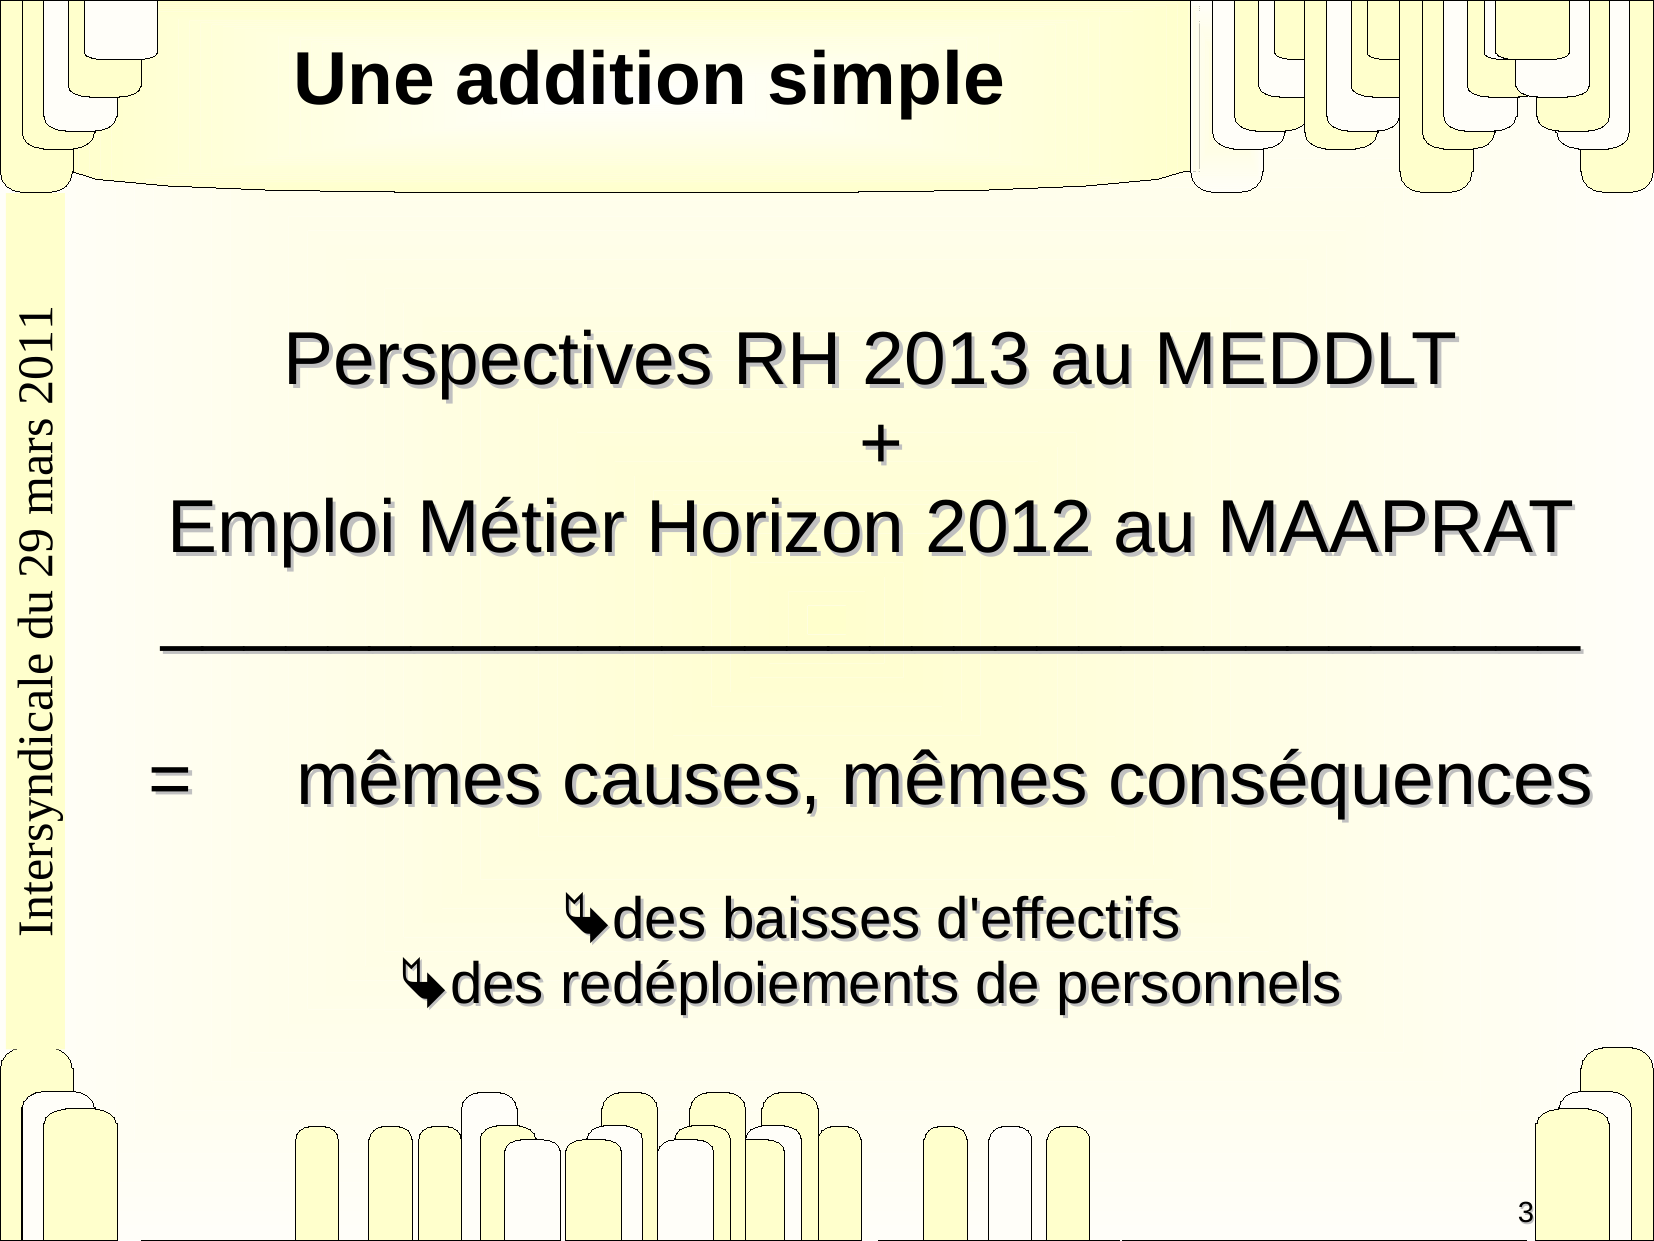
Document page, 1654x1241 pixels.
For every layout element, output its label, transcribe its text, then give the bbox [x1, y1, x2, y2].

title Perspectives RH 2013 au MEDDLT + Emploi Métier Horizon 2012 au MAAPRAT __________________________________ = mêmes causes, mêmes conséquences des baisses d'effectifs des redéploiements de personnels [147, 317, 1595, 1016]
text_box Une addition simple [177, 29, 1123, 129]
